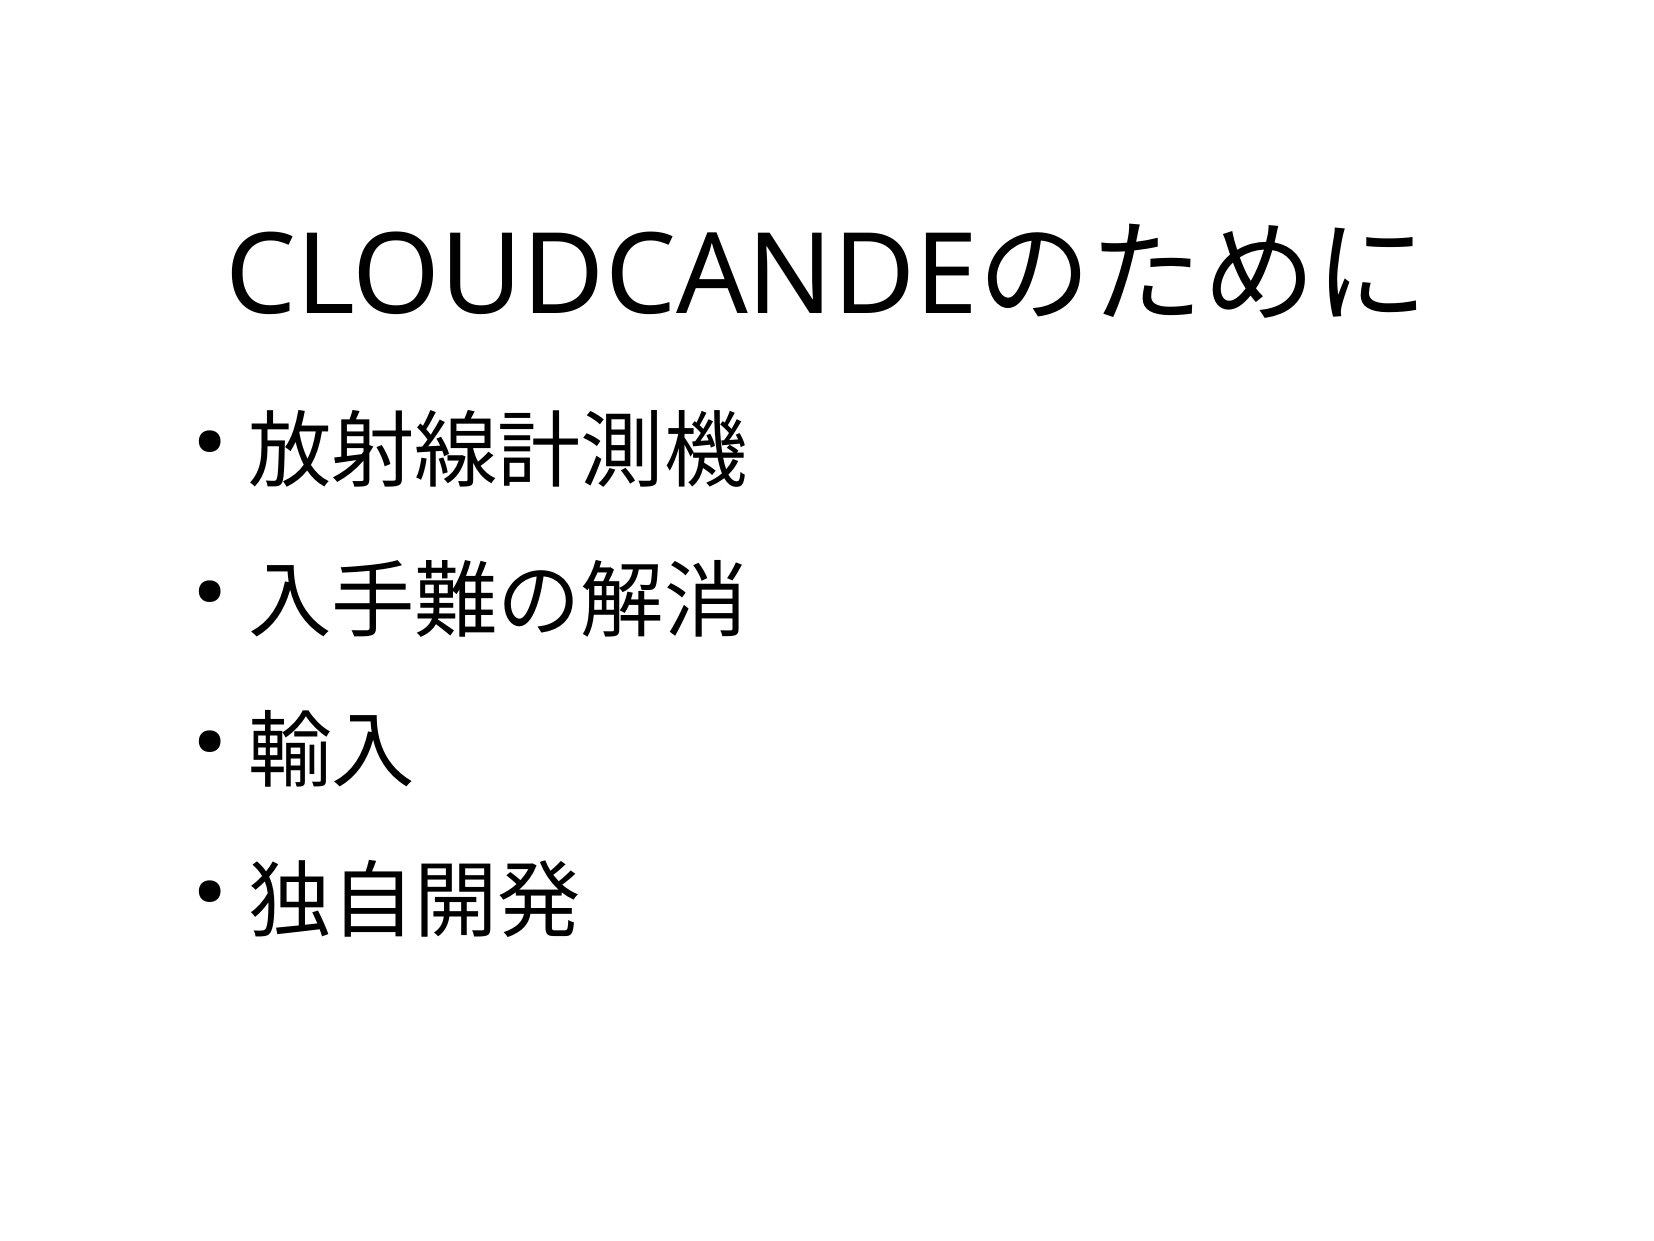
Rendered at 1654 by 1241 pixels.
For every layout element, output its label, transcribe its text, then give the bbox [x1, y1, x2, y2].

title CLOUDCANDEのために [82, 161, 1571, 369]
list 放射線計測機 入手難の解消 輸入 独自開発 [177, 383, 1571, 1203]
